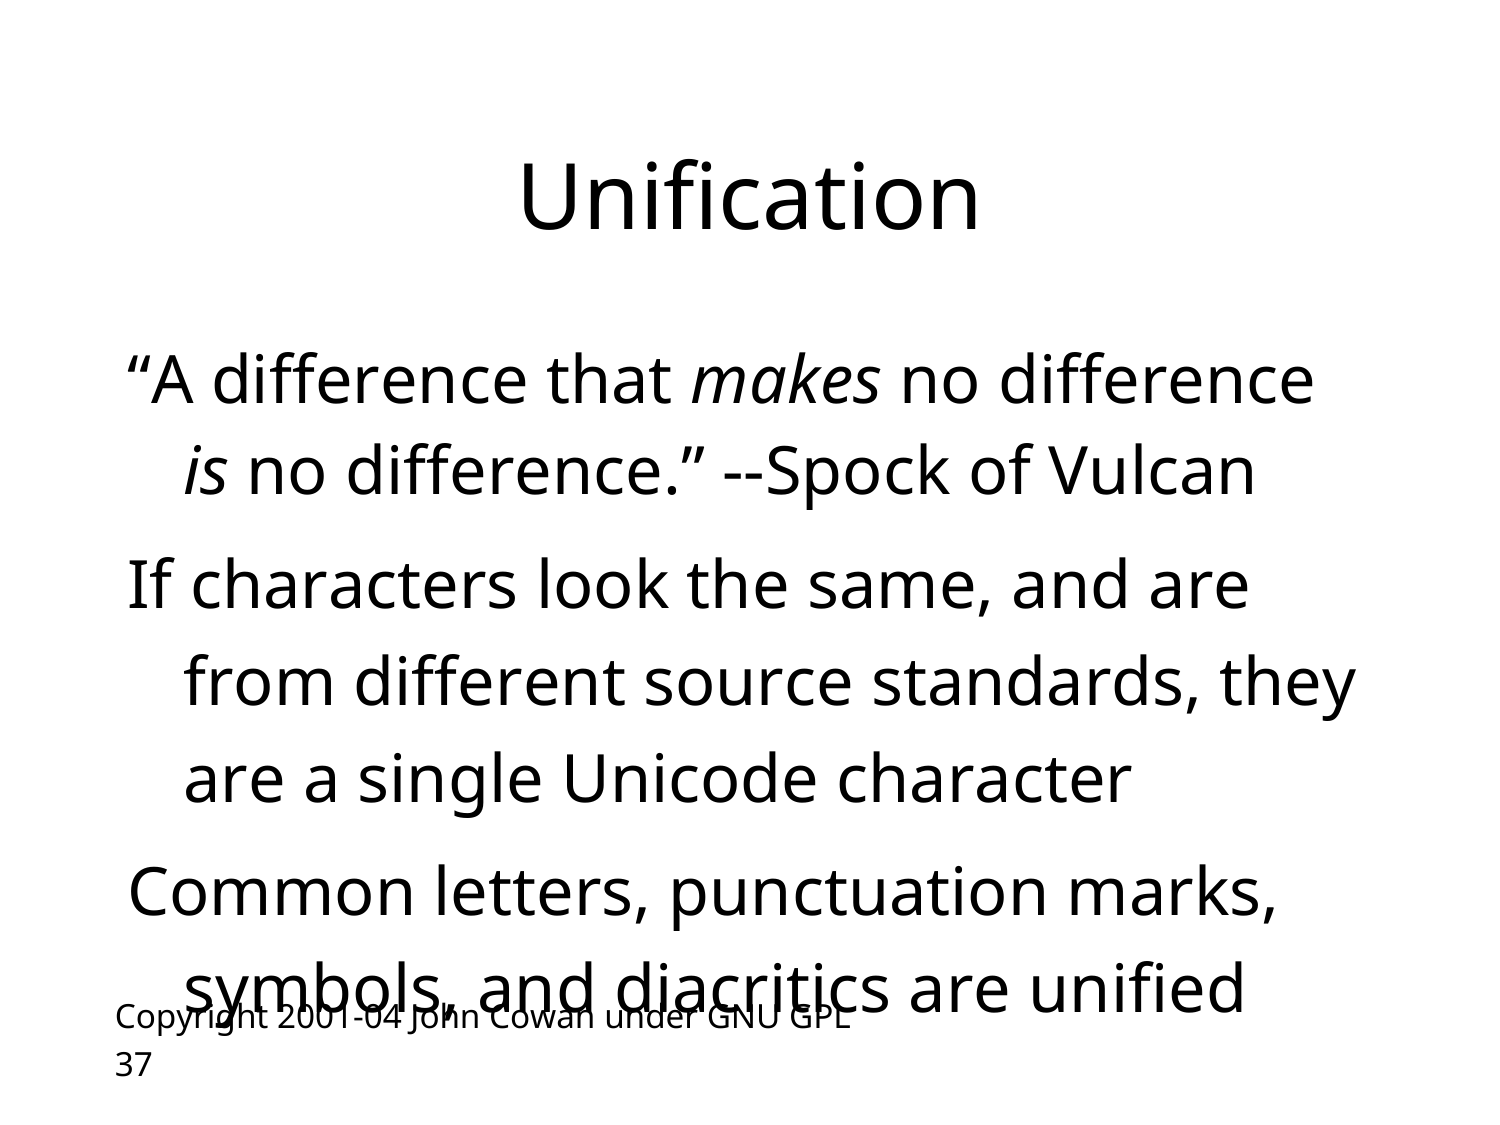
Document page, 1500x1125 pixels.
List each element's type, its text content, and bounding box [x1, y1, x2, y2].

title Unification [112, 99, 1388, 288]
list “A difference that makes no difference is no difference.” --Spock of Vulcan If characters look the same, and are from different source standards, they are a single Unicode character Common letters, punctuation marks, symbols, and diacritics are unified [112, 324, 1388, 936]
